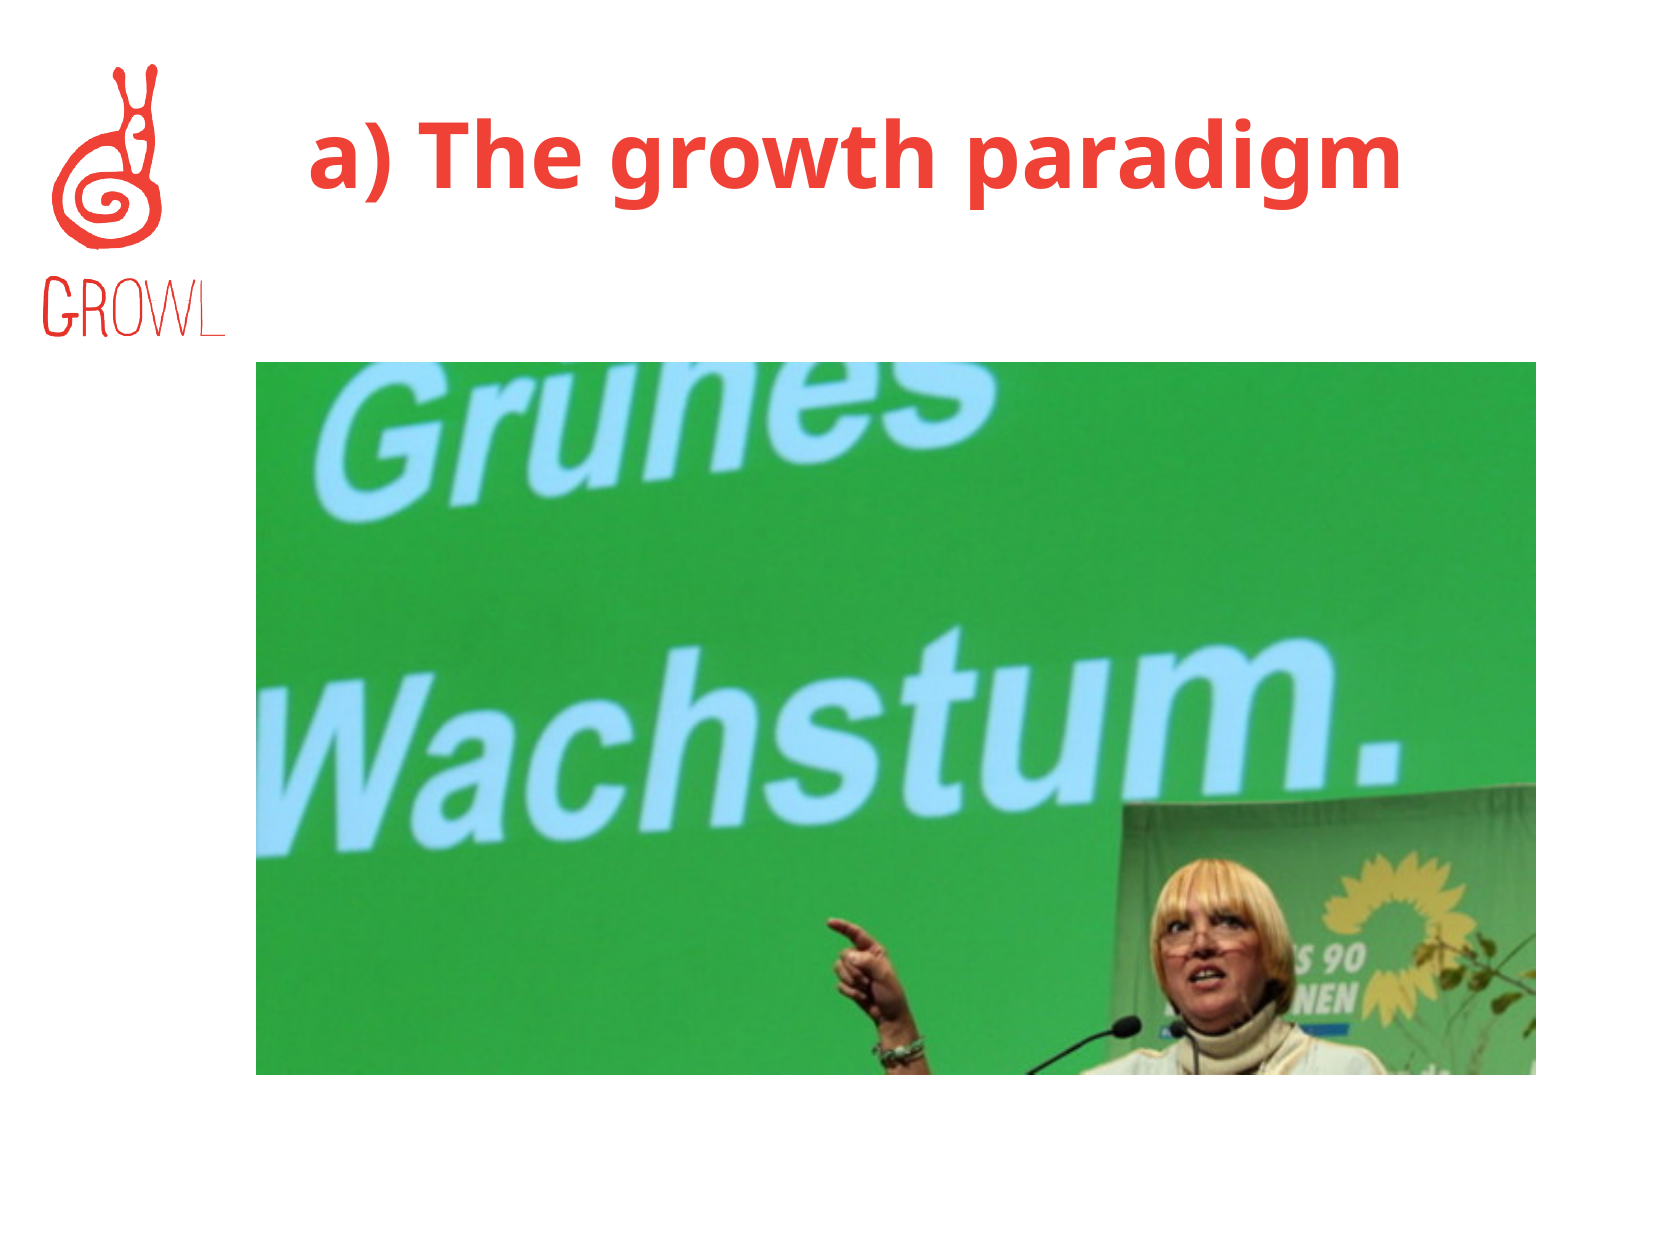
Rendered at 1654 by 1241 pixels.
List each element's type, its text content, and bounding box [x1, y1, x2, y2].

picture [256, 362, 1536, 1075]
picture [43, 64, 225, 337]
title a) The growth paradigm [307, 49, 1571, 257]
